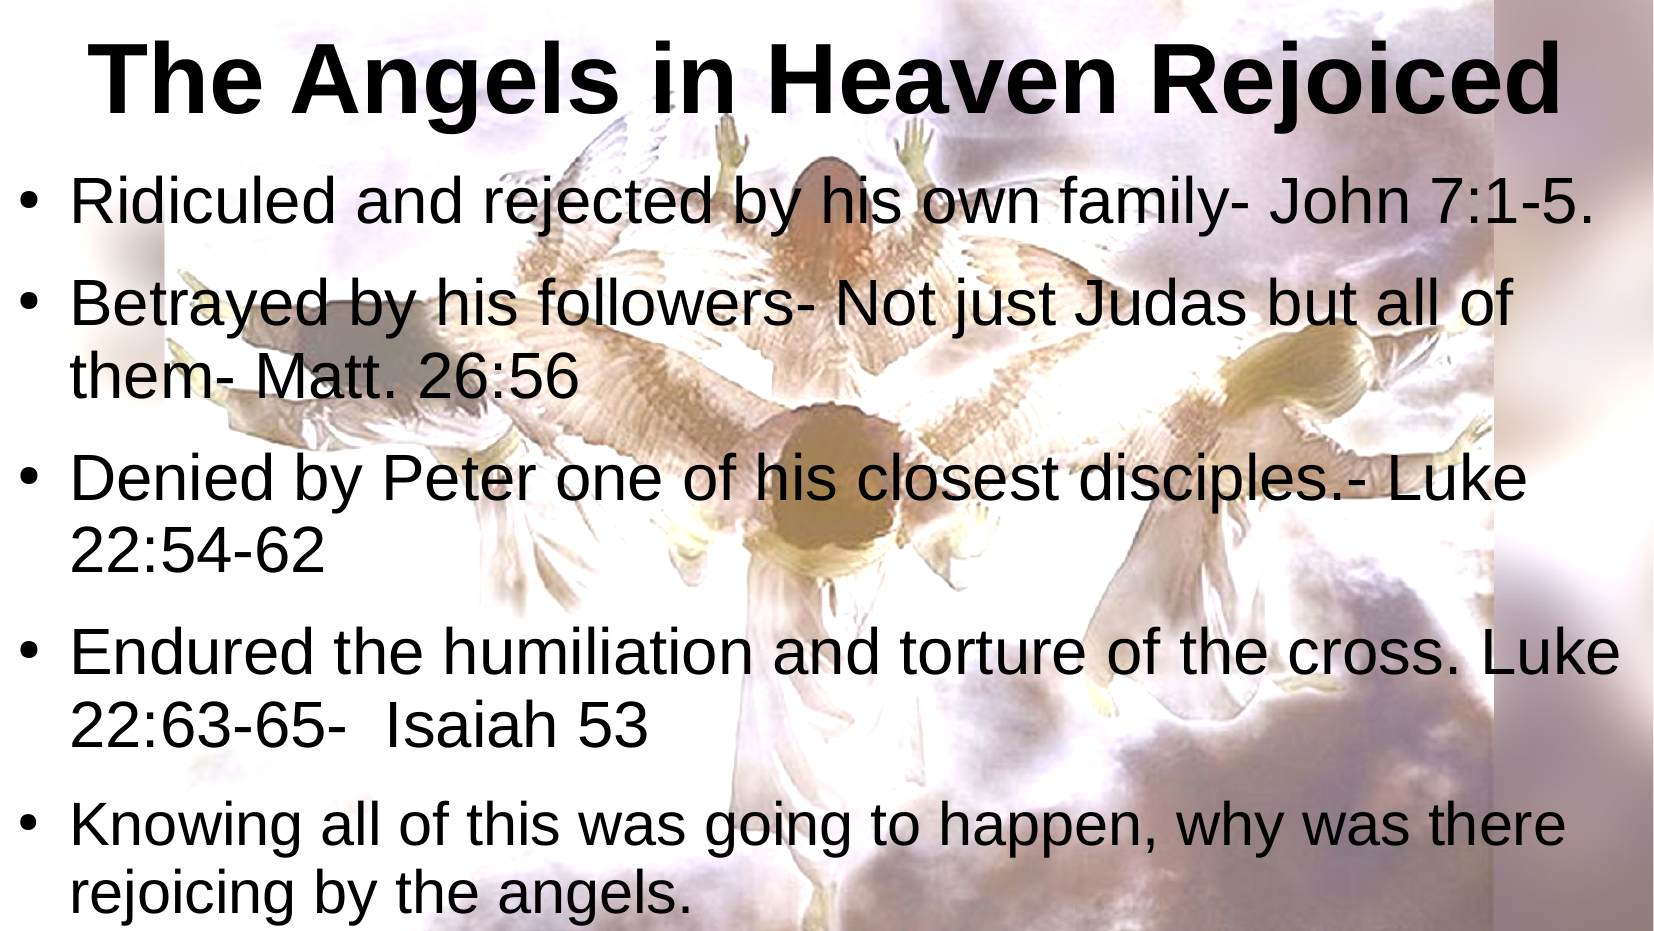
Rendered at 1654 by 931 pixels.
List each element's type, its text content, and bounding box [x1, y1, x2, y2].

list Ridiculed and rejected by his own family- John 7:1-5. Betrayed by his followers- Not just Judas but all of them- Matt. 26:56 Denied by Peter one of his closest disciples.- Luke 22:54-62 Endured the humiliation and torture of the cross. Luke 22:63-65- Isaiah 53 Knowing all of this was going to happen, why was there rejoicing by the angels. [0, 165, 1654, 931]
title The Angels in Heaven Rejoiced [82, 0, 1571, 157]
picture [0, 0, 1654, 165]
